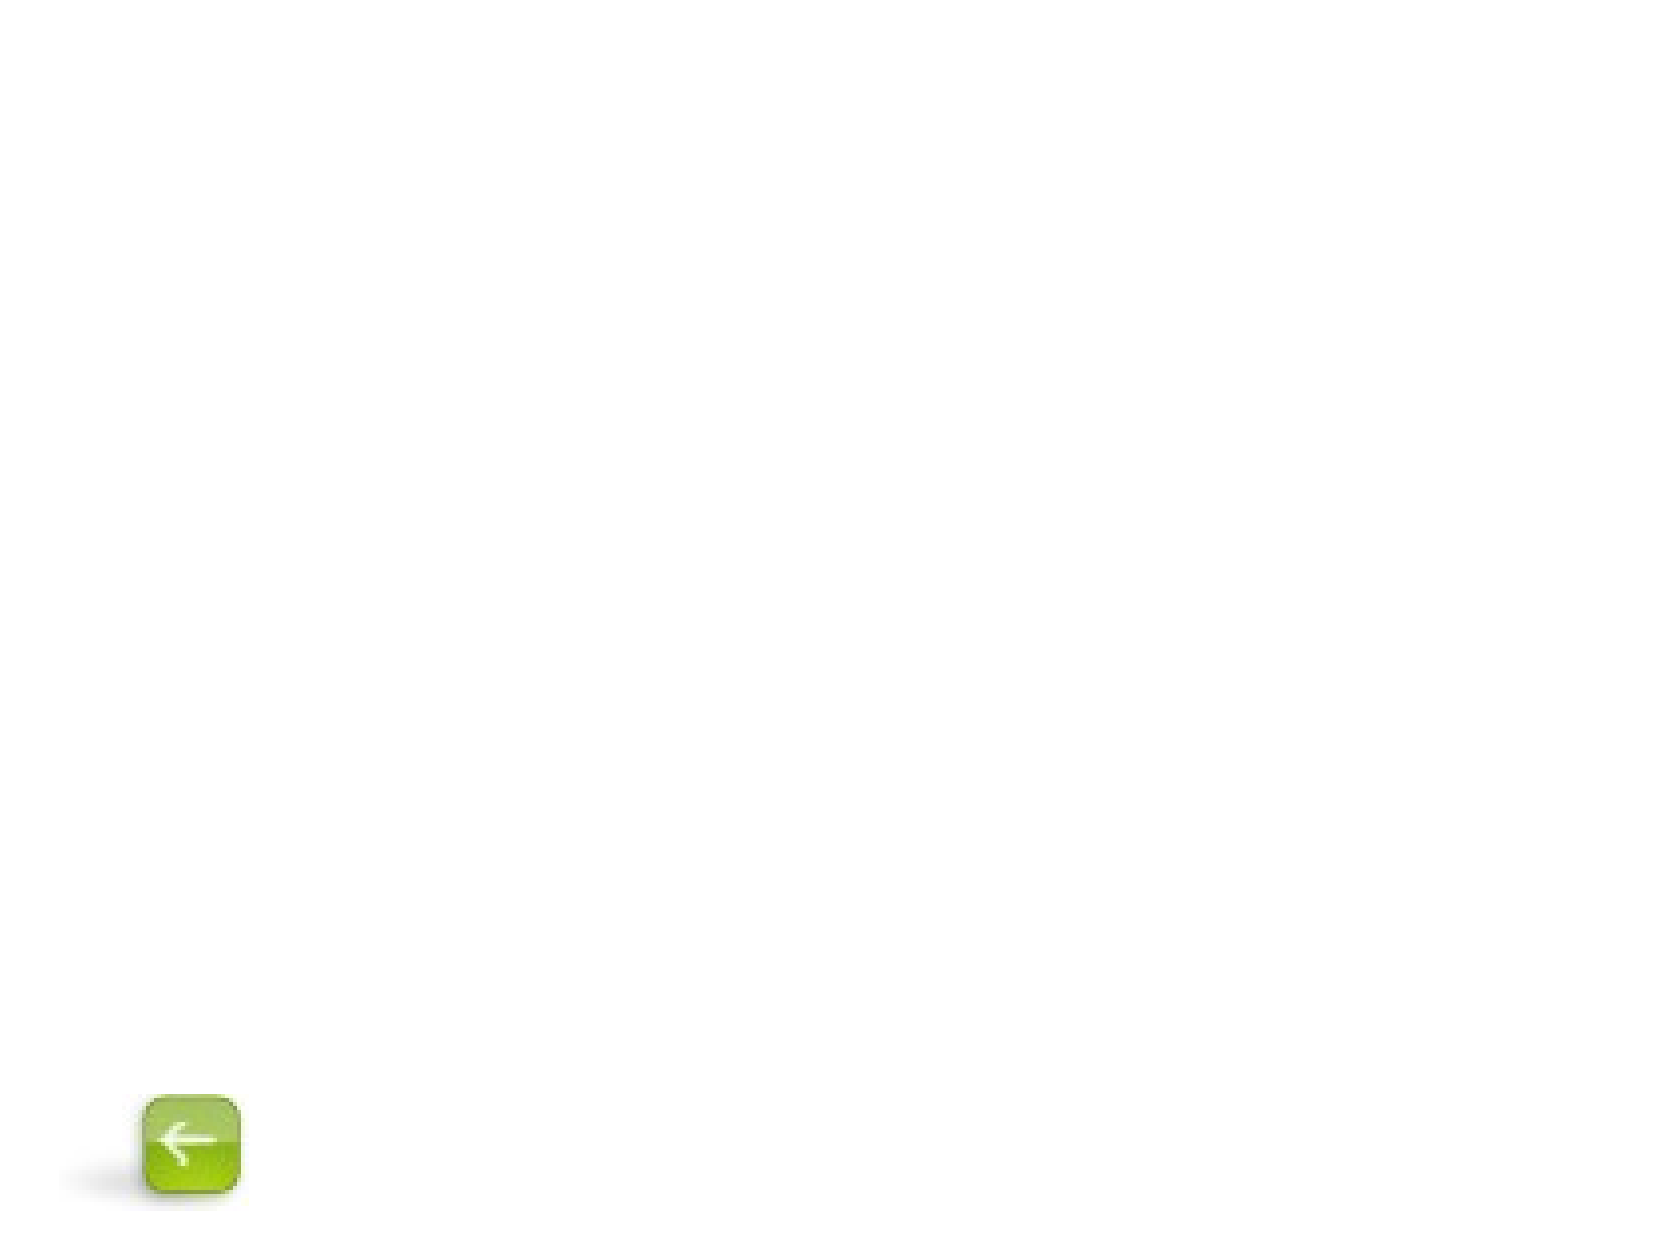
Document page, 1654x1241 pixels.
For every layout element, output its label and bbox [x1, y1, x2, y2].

picture [59, 1094, 249, 1211]
